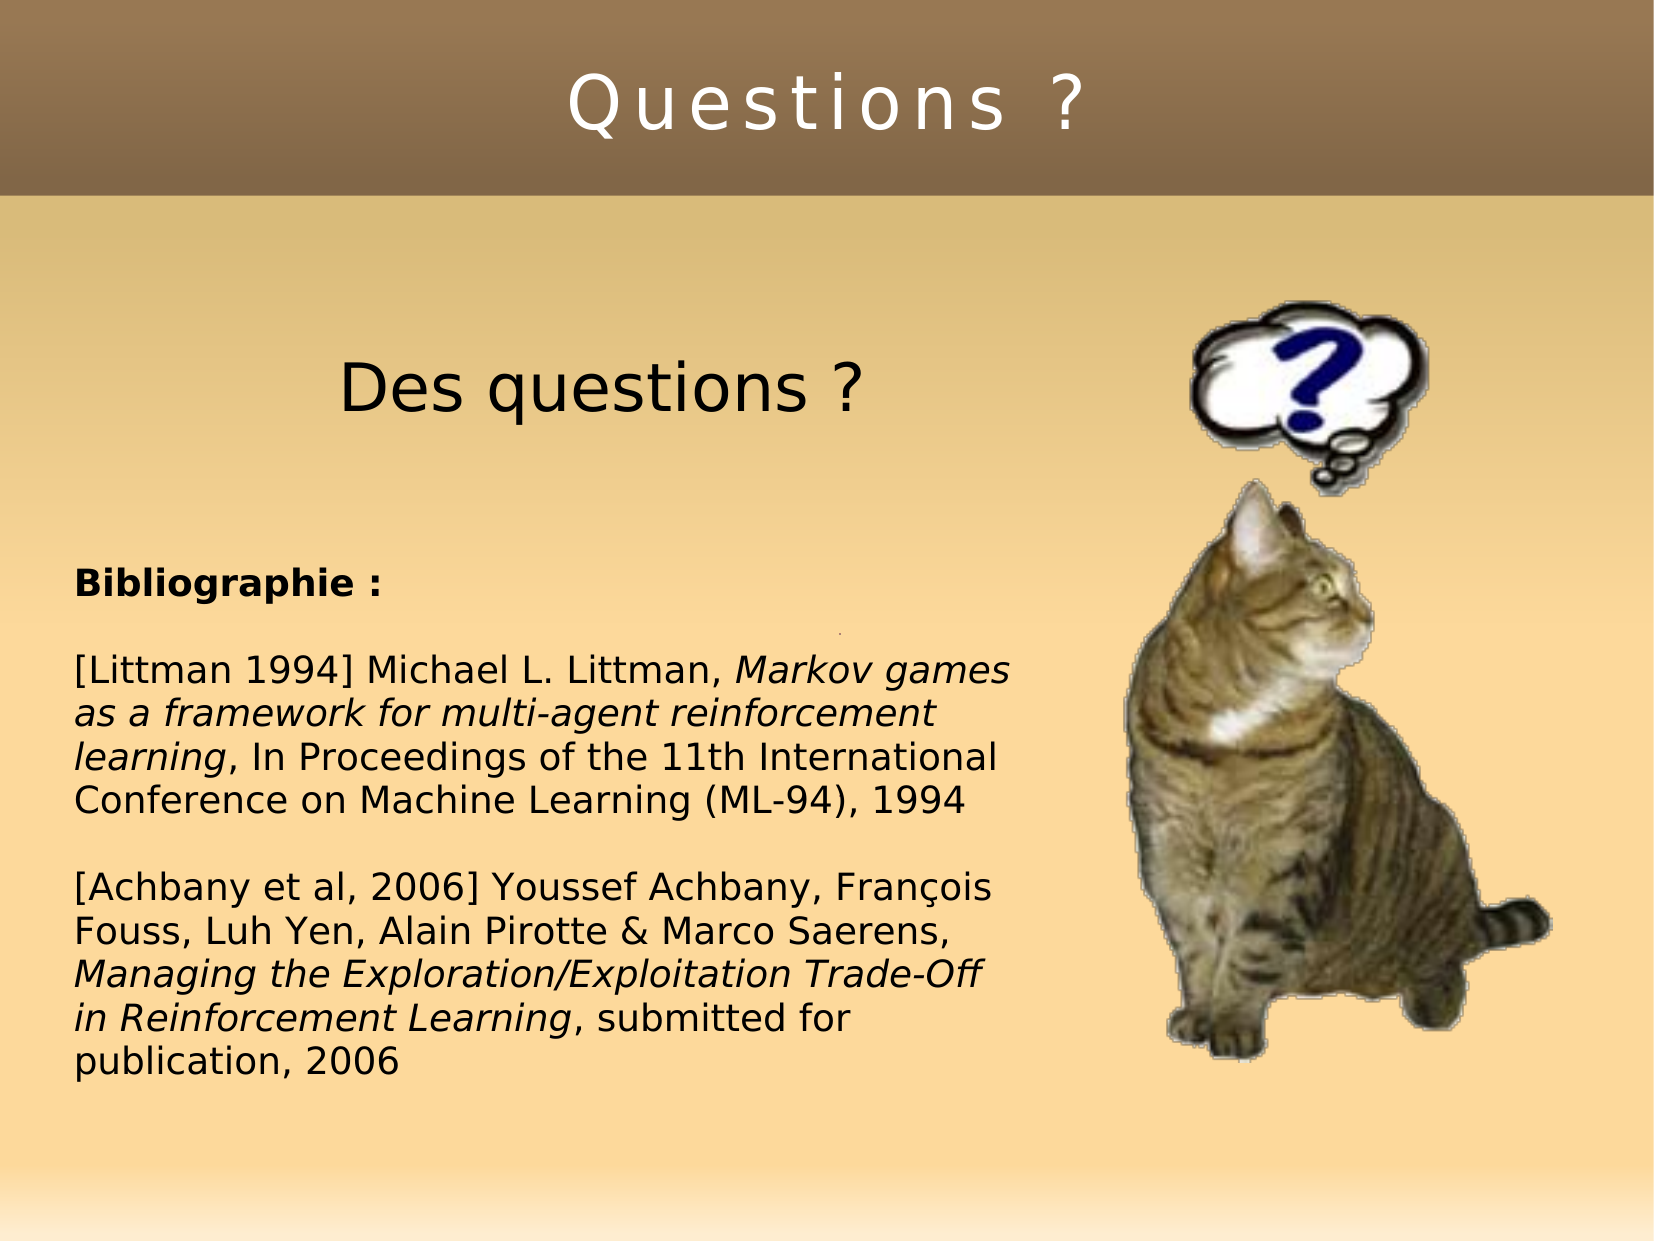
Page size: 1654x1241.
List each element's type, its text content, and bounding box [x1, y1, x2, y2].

picture [0, 0, 1654, 1241]
title Questions ? [59, 29, 1595, 178]
subtitle Des questions ? [76, 214, 1093, 562]
text_box Bibliographie : [Littman 1994] Michael L. Littman, Markov games as a framework for multi-agent reinforcement learning, In Proceedings of the 11th International Conference on Machine Learning (ML-94), 1994 [Achbany et al, 2006] Youssef Achbany, François Fouss, Luh Yen, Alain Pirotte & Marco Saerens, Managing the Exploration/Exploitation Trade-Off in Reinforcement Learning, submitted for publication, 2006 [59, 553, 1034, 1091]
